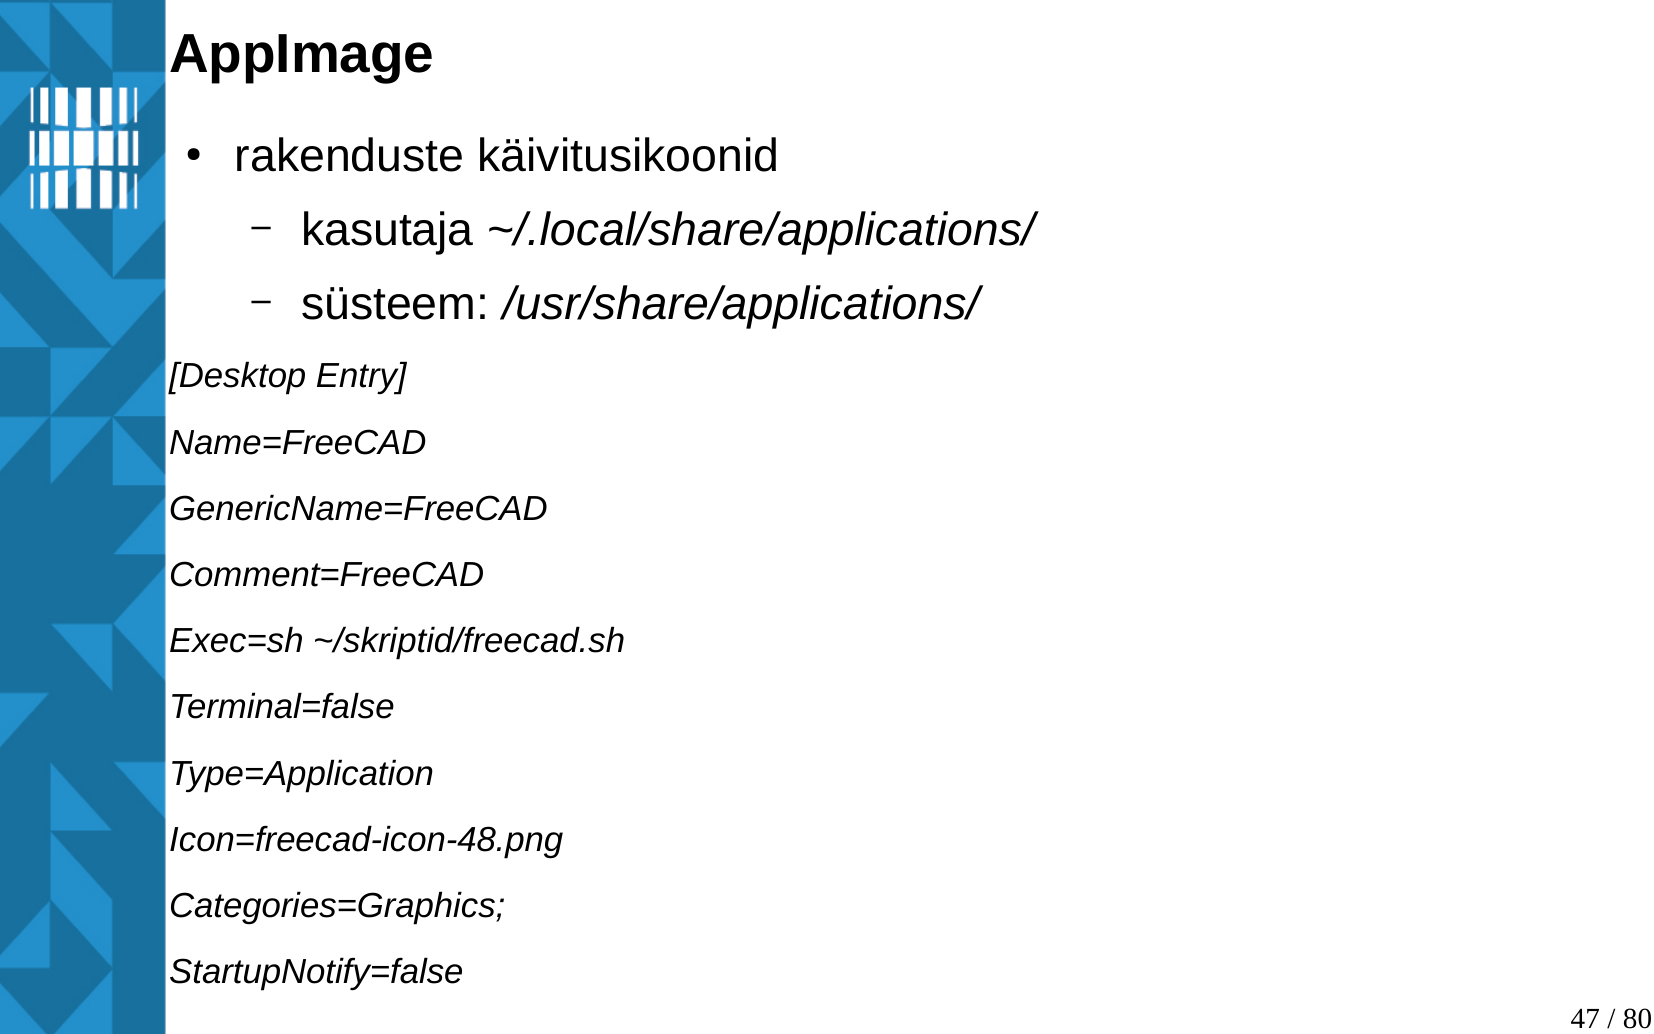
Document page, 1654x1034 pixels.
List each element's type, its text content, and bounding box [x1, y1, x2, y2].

title AppImage [169, 11, 1571, 95]
list rakenduste käivitusikoonid kasutaja ~/.local/share/applications/ süsteem: /usr/share/applications/ [Desktop Entry] Name=FreeCAD GenericName=FreeCAD Comment=FreeCAD Exec=sh ~/skriptid/freecad.sh Terminal=false Type=Application Icon=freecad-icon-48.png Categories=Graphics; StartupNotify=false [169, 129, 1630, 997]
